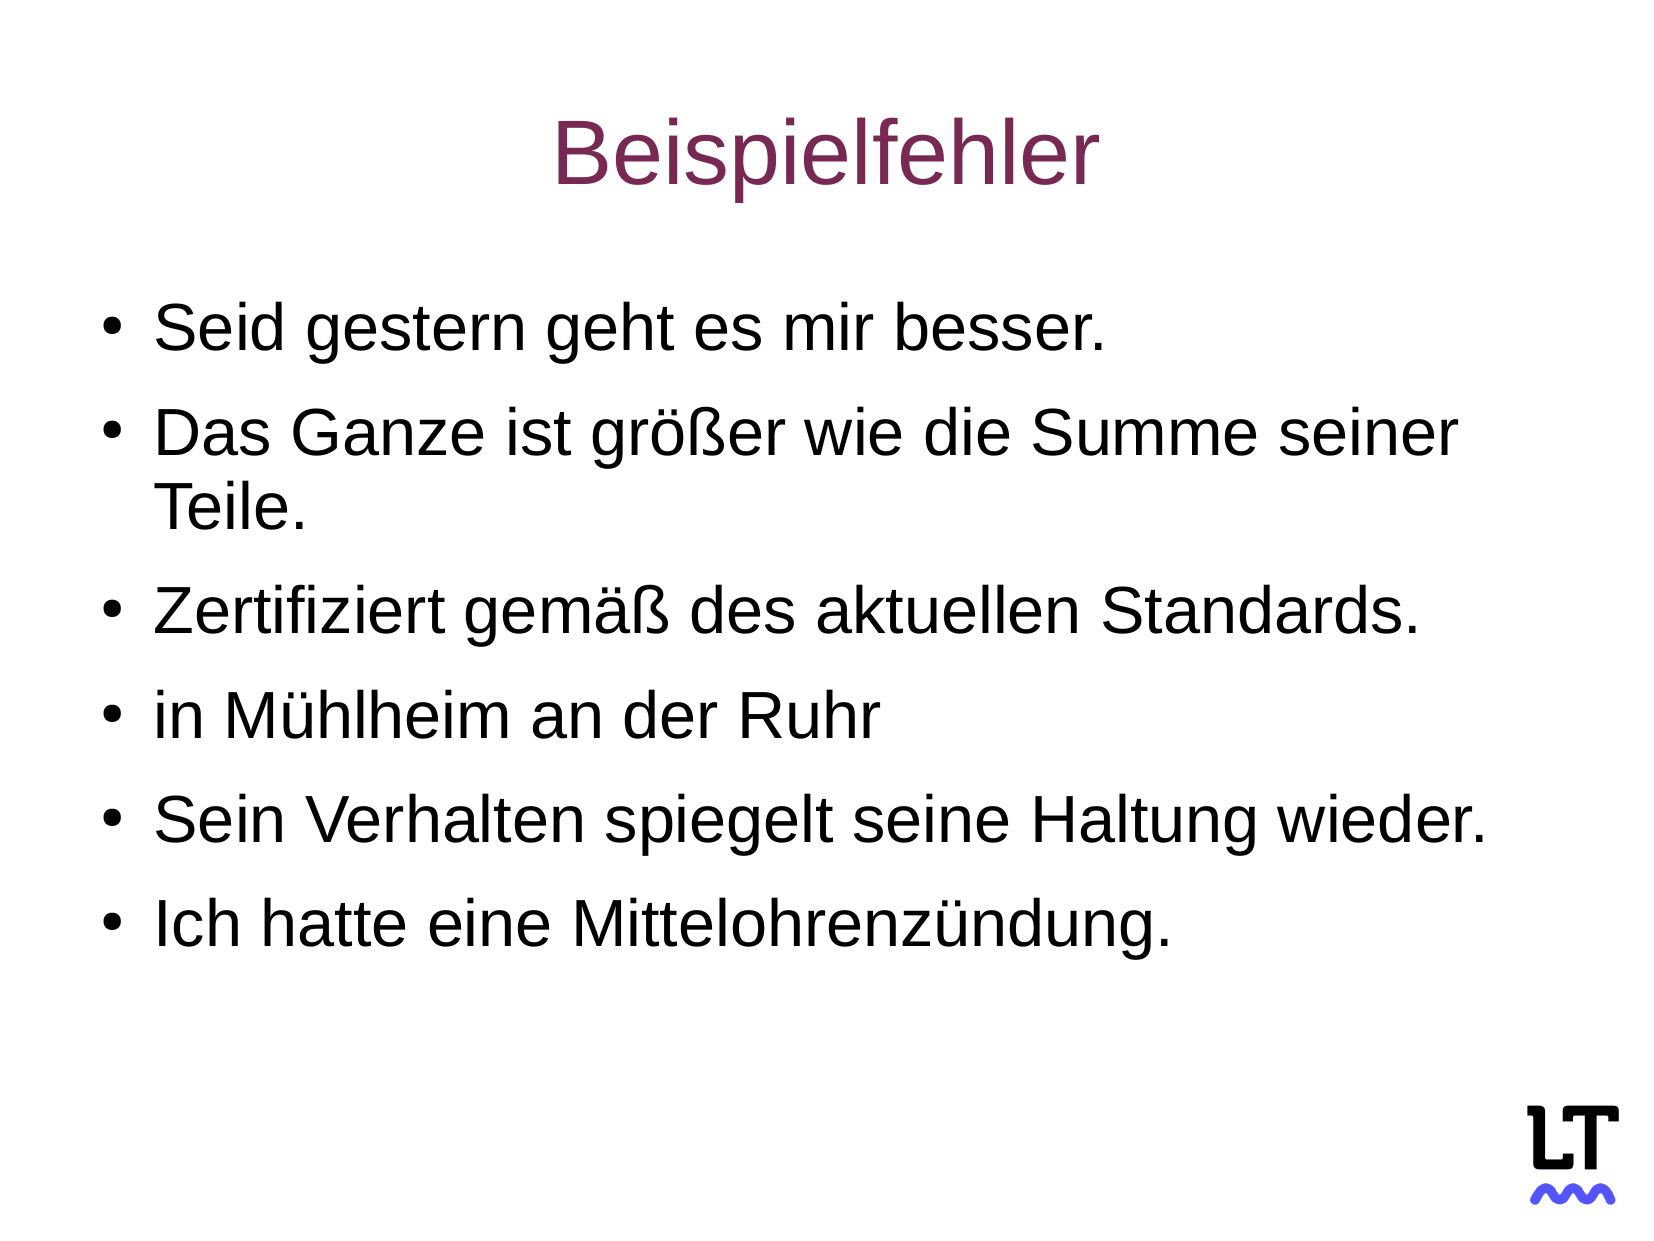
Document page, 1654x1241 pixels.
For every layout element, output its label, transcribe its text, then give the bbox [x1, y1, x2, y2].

picture [1500, 1086, 1645, 1229]
list Seid gestern geht es mir besser. Das Ganze ist größer wie die Summe seiner Teile. Zertifiziert gemäß des aktuellen Standards. in Mühlheim an der Ruhr Sein Verhalten spiegelt seine Haltung wieder. Ich hatte eine Mittelohrenzündung. [82, 290, 1538, 1193]
title Beispielfehler [82, 49, 1571, 257]
